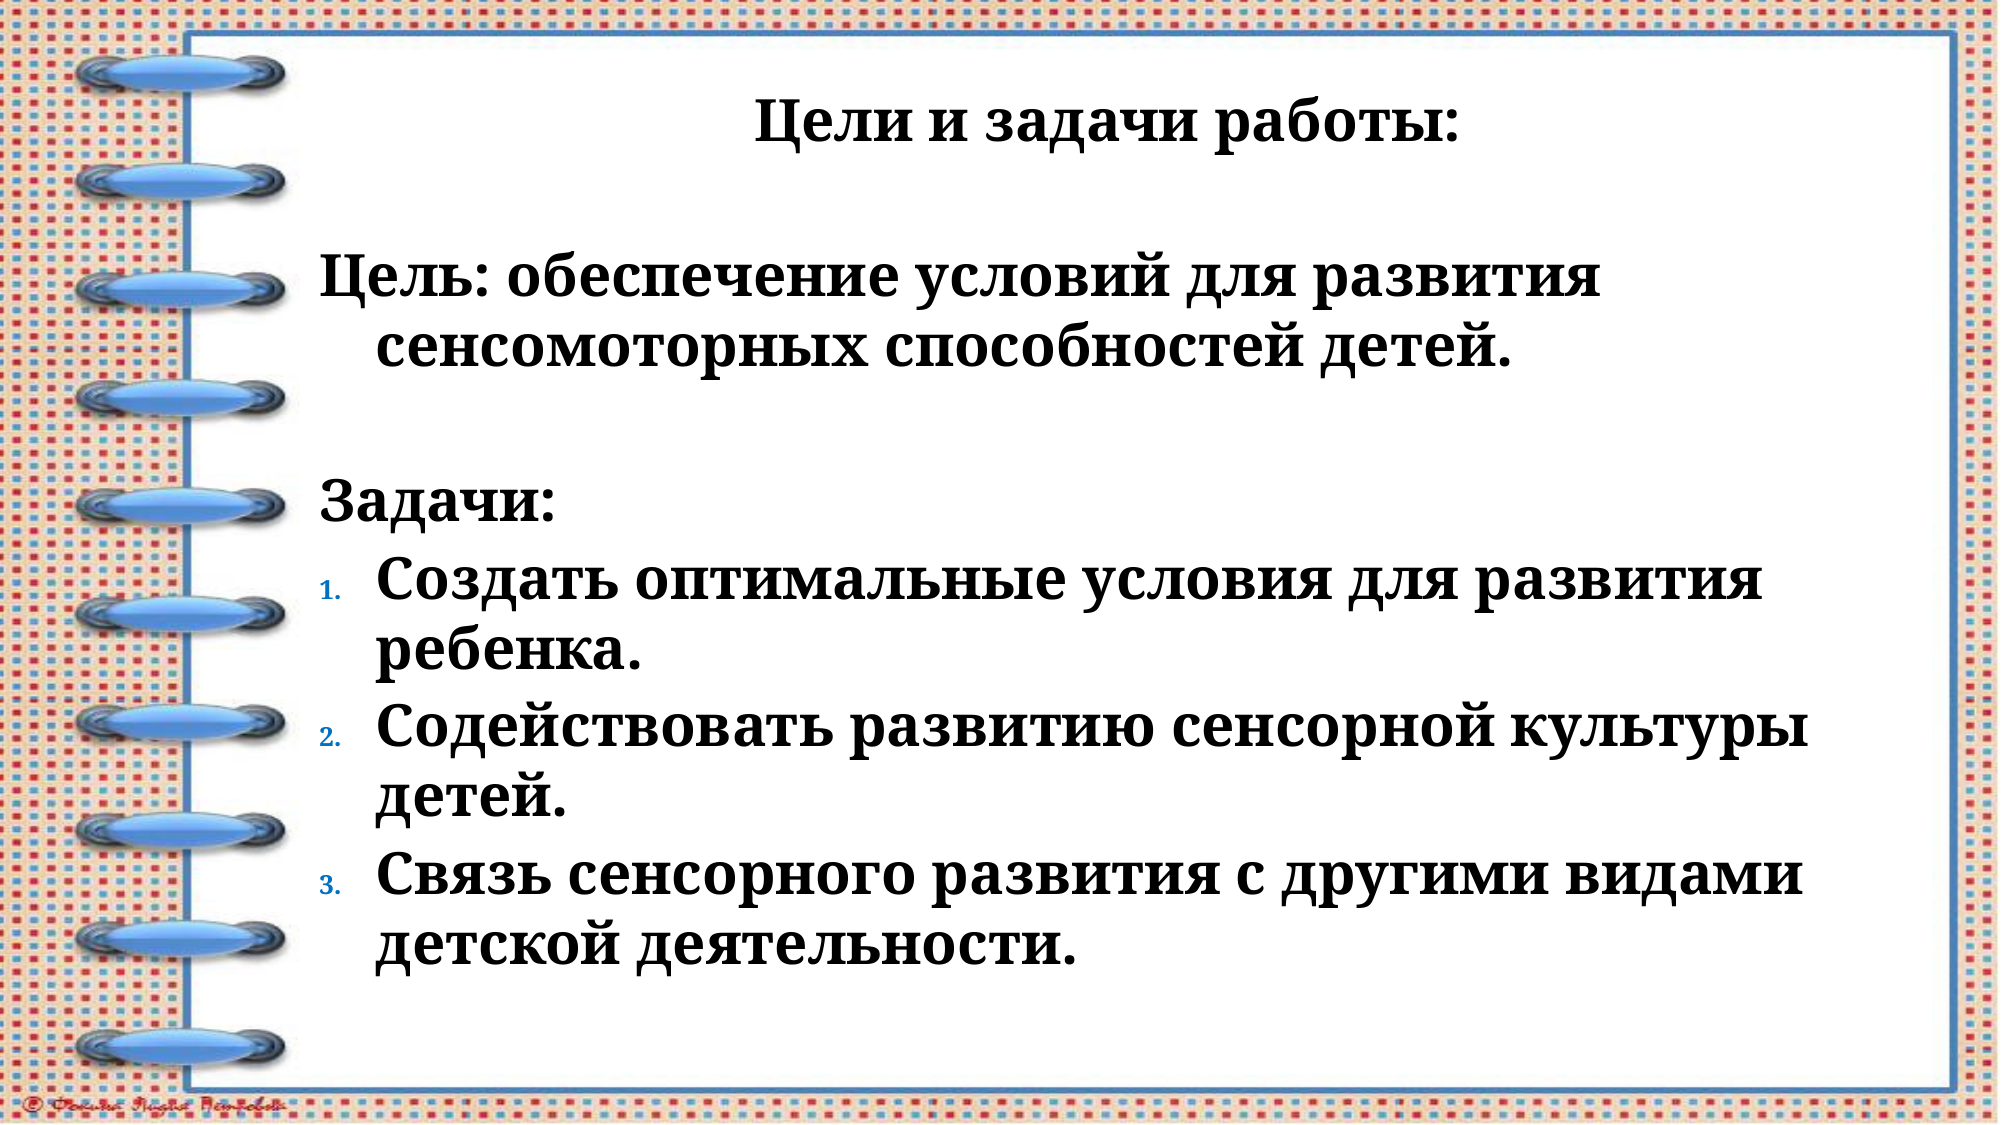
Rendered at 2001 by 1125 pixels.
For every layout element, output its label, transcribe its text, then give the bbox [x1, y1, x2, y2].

picture [0, 0, 2000, 1125]
text_box Цели и задачи работы: Цель: обеспечение условий для развития сенсомоторных способностей детей. Задачи: Создать оптимальные условия для развития ребенка. Содействовать развитию сенсорной культуры детей. Связь сенсорного развития с другими видами детской деятельности. [304, 76, 1912, 1125]
